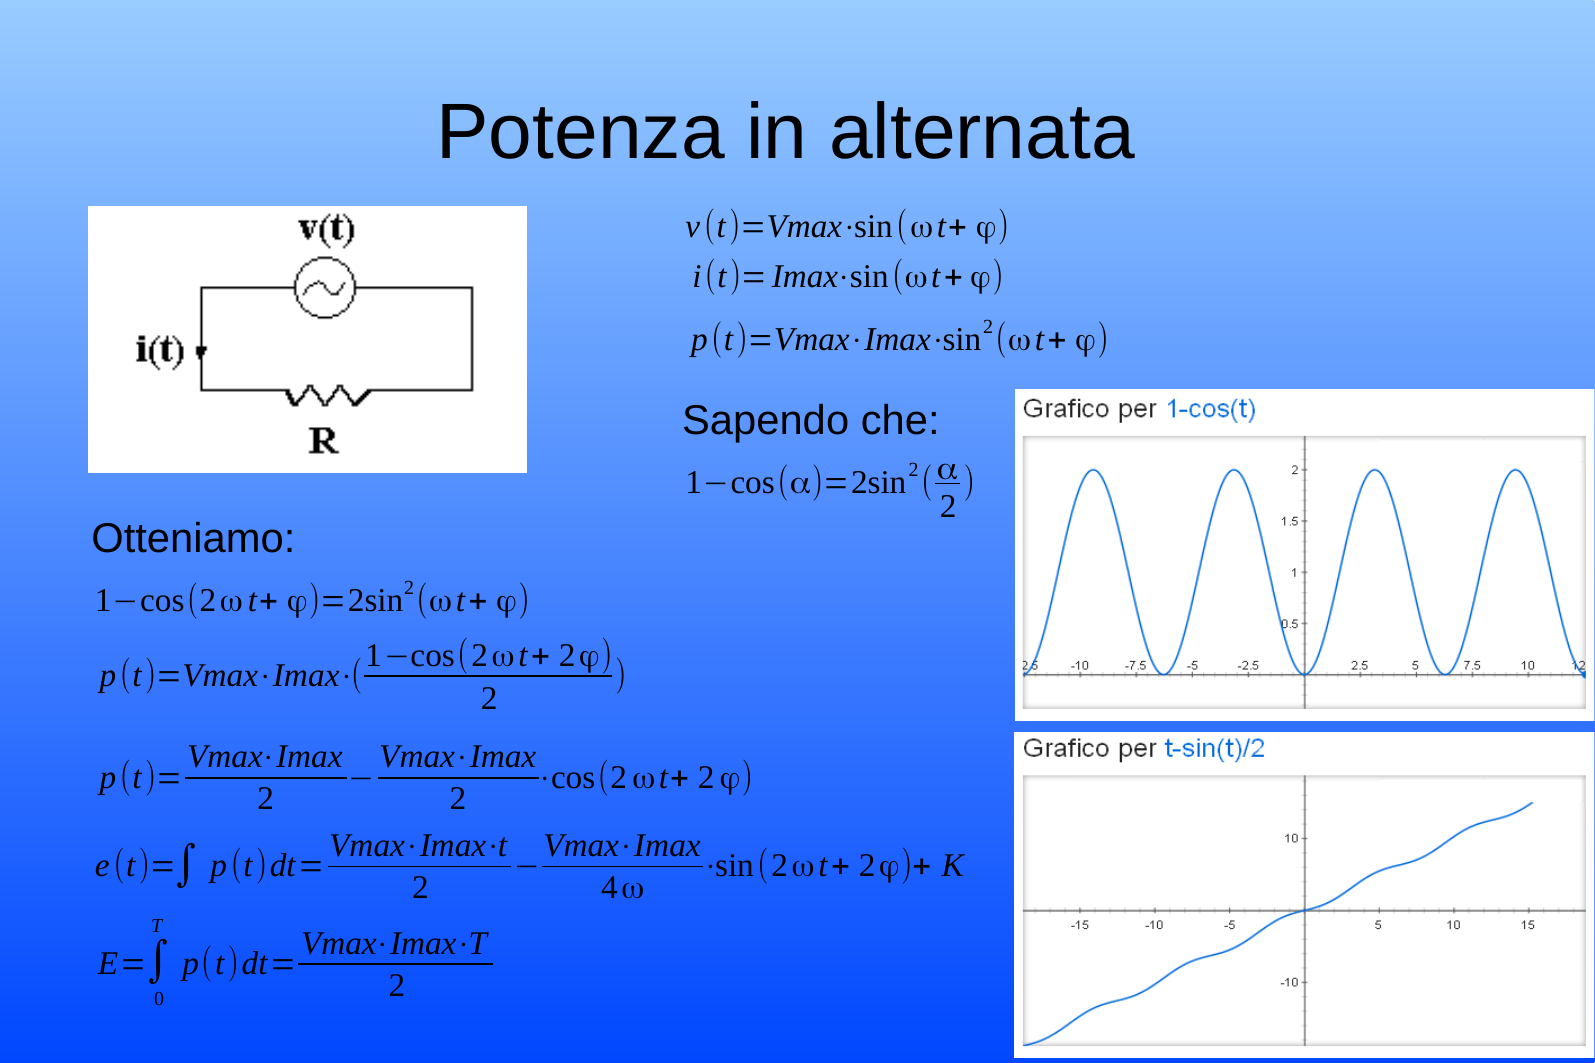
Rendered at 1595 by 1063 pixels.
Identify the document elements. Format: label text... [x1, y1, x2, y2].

list Sapendo che: [611, 396, 1015, 473]
chart [88, 591, 536, 621]
chart [88, 636, 633, 717]
chart [679, 207, 1016, 246]
chart [680, 316, 1114, 359]
chart [679, 459, 980, 525]
picture [88, 206, 527, 473]
chart [685, 257, 1010, 296]
picture [1015, 389, 1595, 721]
chart [88, 826, 970, 907]
title Potenza in alternata [79, 42, 1515, 220]
chart [88, 738, 759, 819]
chart [88, 915, 501, 1010]
picture [1014, 732, 1595, 1058]
list Otteniamo: [20, 514, 827, 591]
